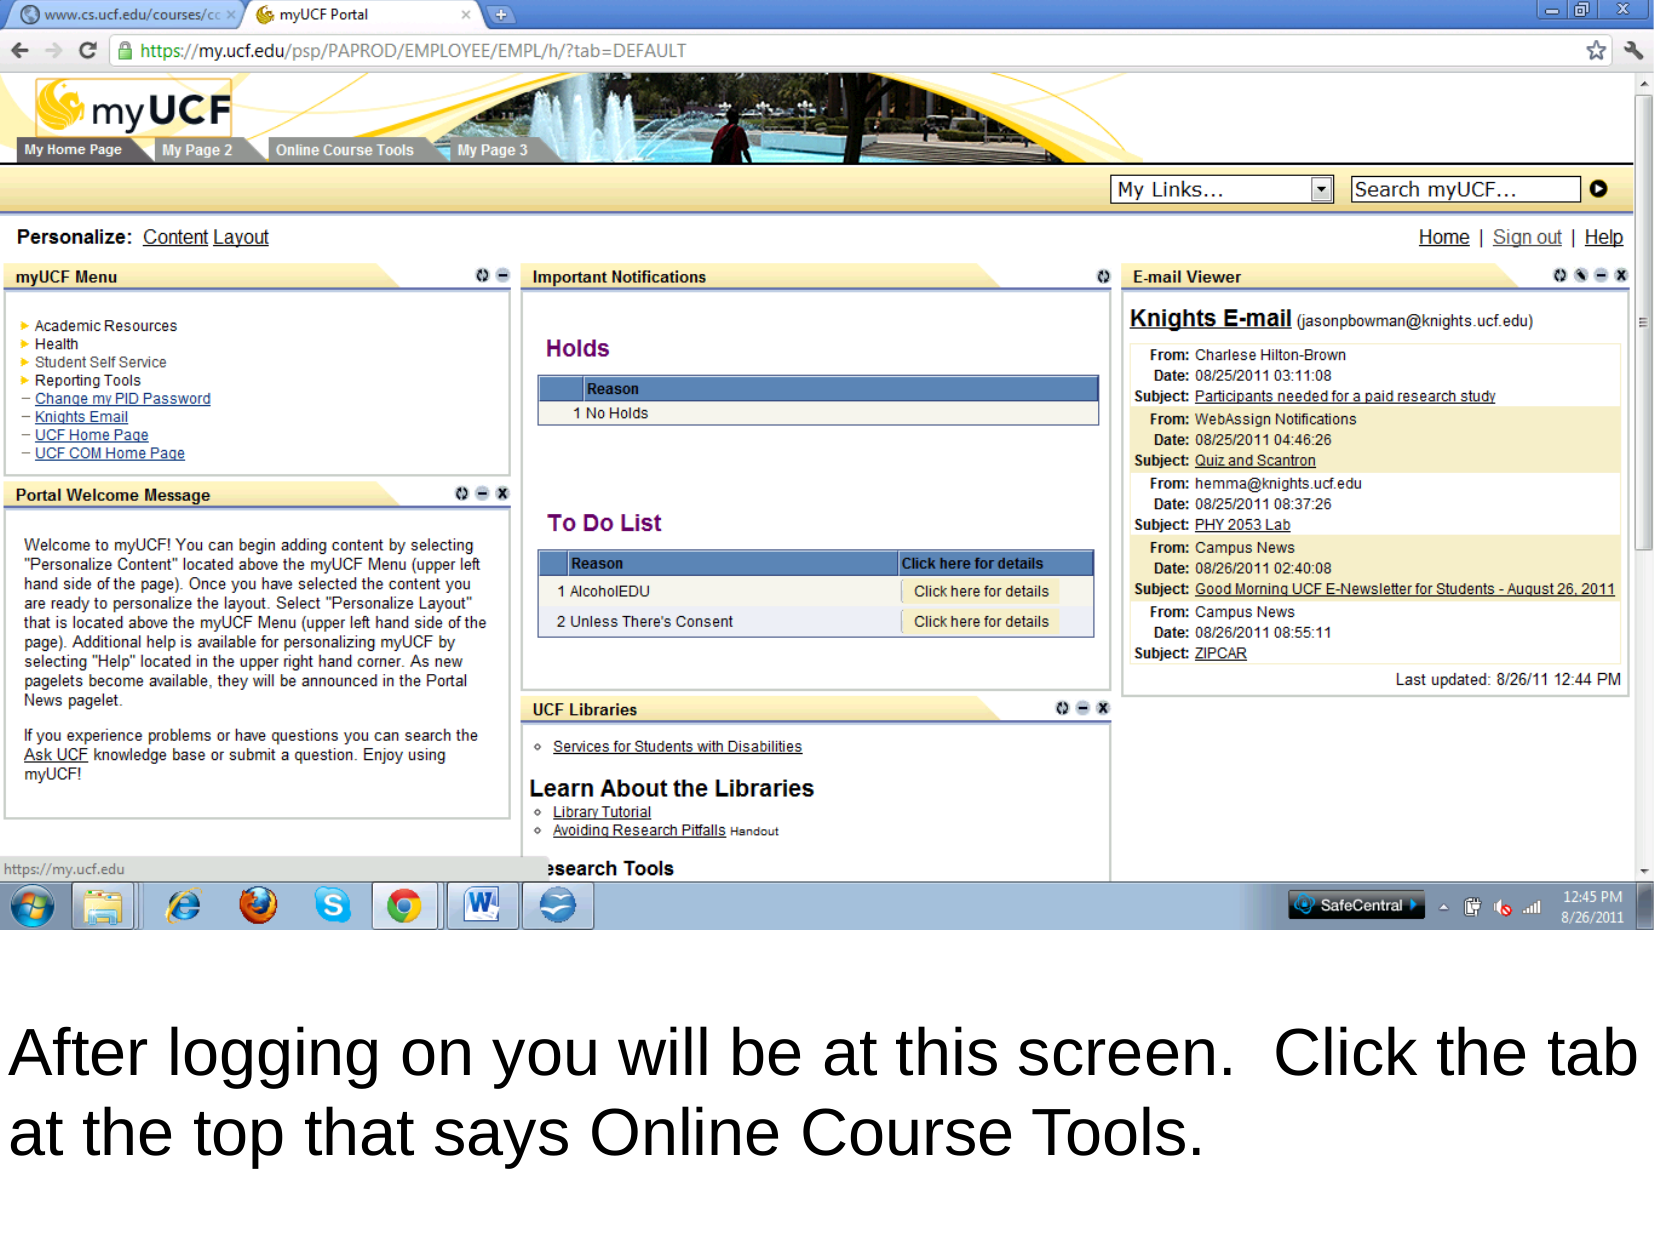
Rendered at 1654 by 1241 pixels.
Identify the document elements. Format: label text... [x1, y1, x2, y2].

picture [0, 0, 1654, 930]
text_box After logging on you will be at this screen. Click the tab at the top that says Online Course Tools. [8, 937, 1654, 1241]
